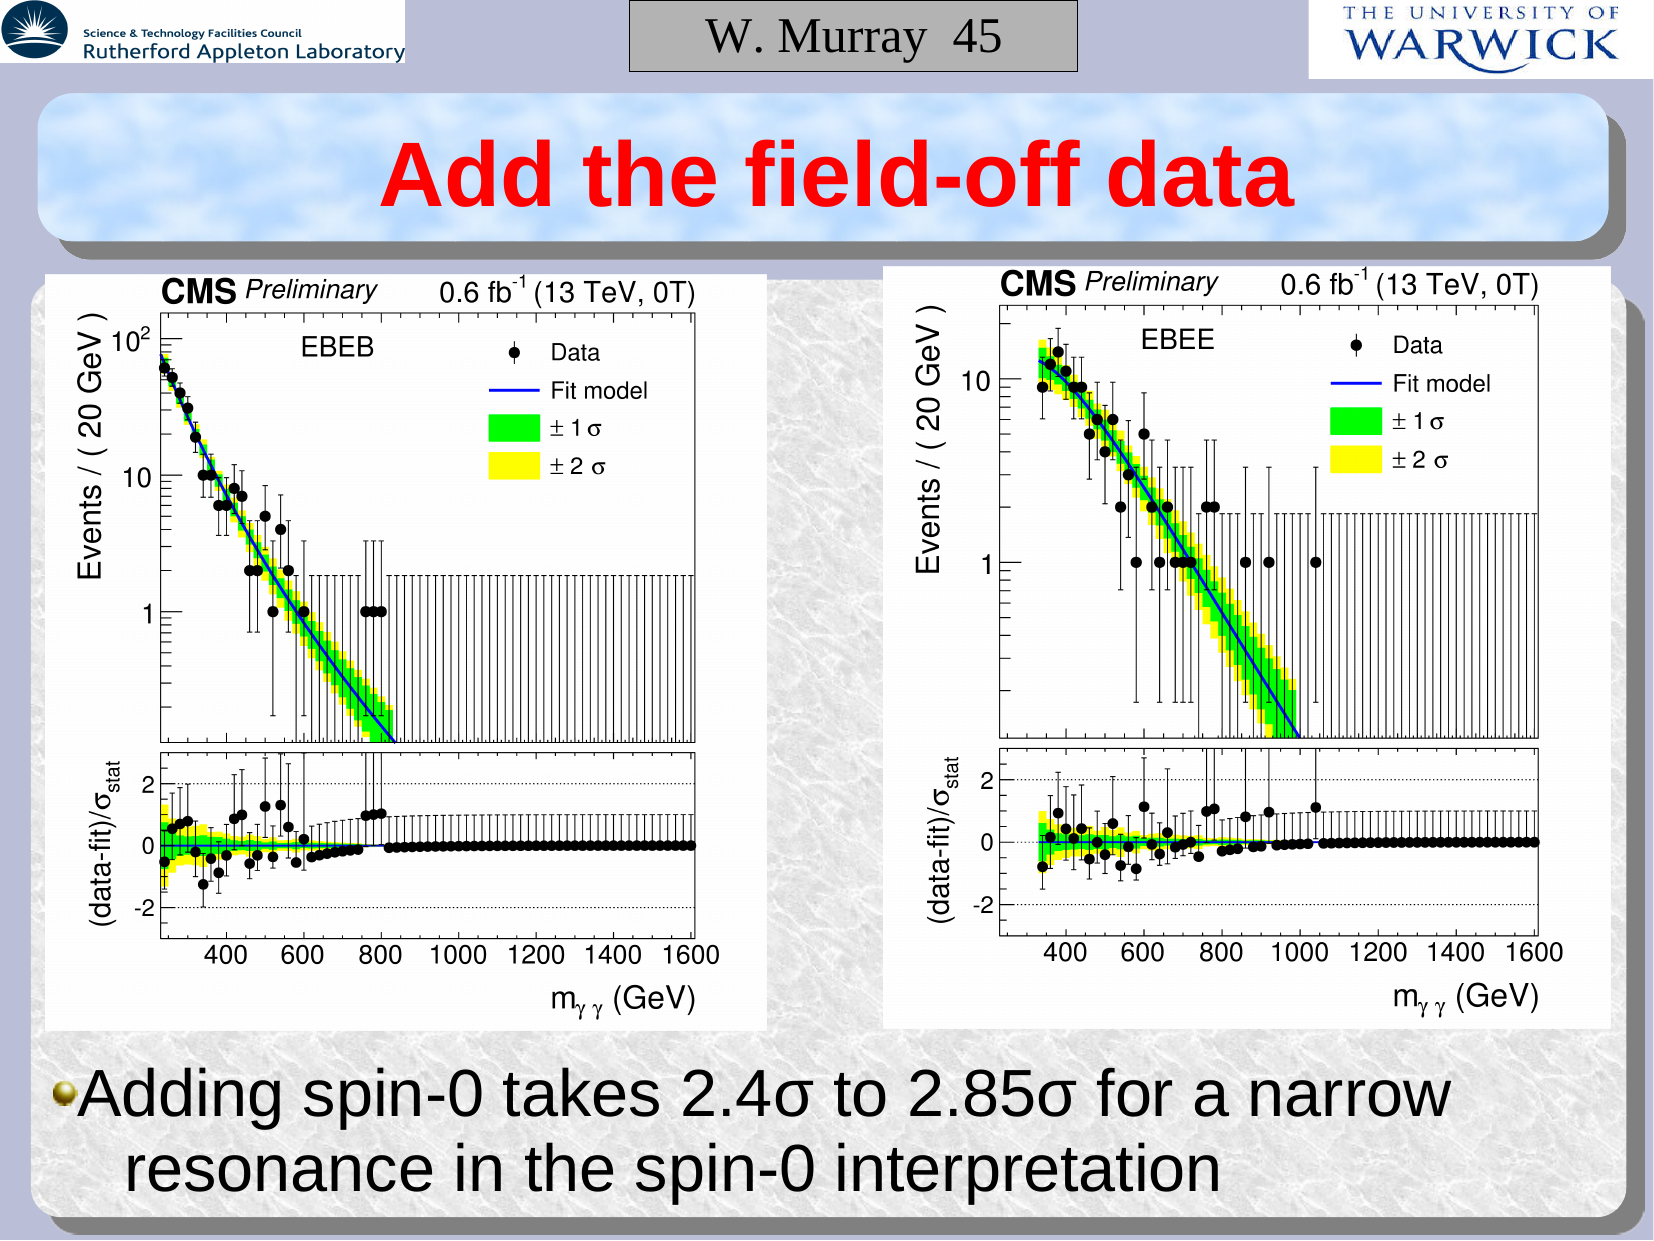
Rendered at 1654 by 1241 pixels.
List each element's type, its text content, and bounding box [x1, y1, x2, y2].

title Add the field-off data [90, 101, 1584, 249]
list Adding spin-0 takes 2.4σ to 2.85σ for a narrow resonance in the spin-0 interpretation [53, 1056, 1588, 1206]
picture [0, 0, 405, 63]
picture [1308, 0, 1654, 79]
picture [37, 93, 1609, 242]
picture [30, 266, 1627, 1218]
